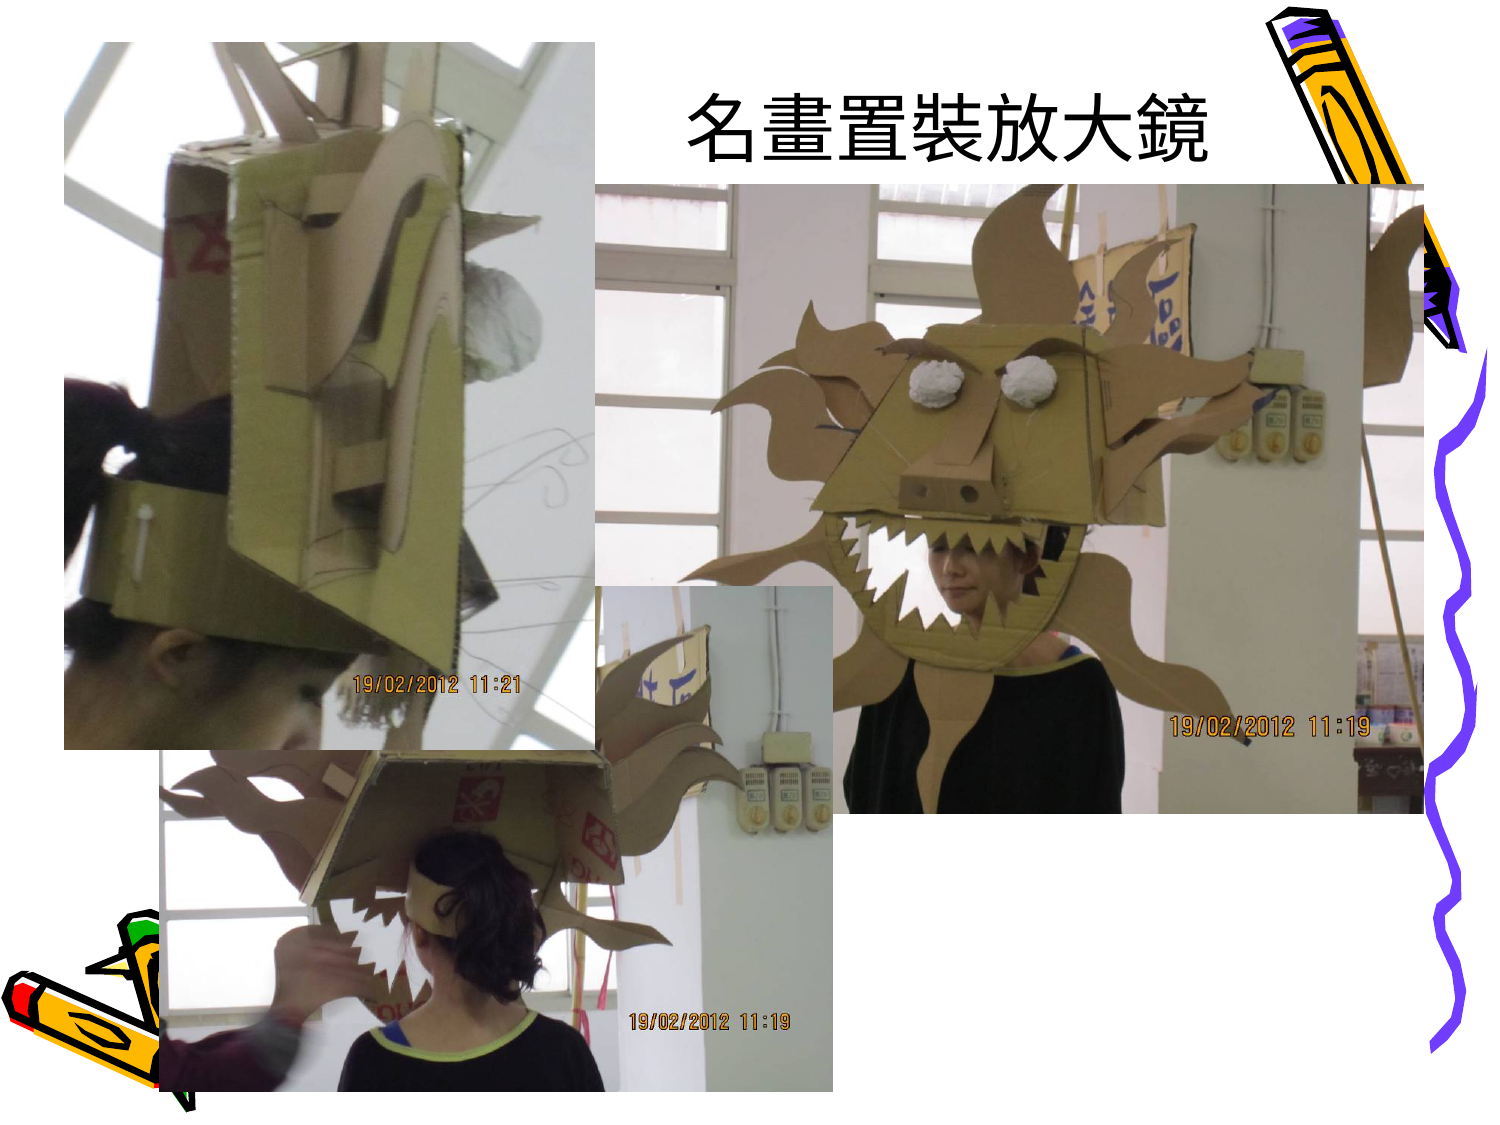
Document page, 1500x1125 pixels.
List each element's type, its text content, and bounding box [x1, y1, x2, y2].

picture [64, 42, 1424, 1092]
title 名畫置裝放大鏡 [643, 31, 1252, 179]
